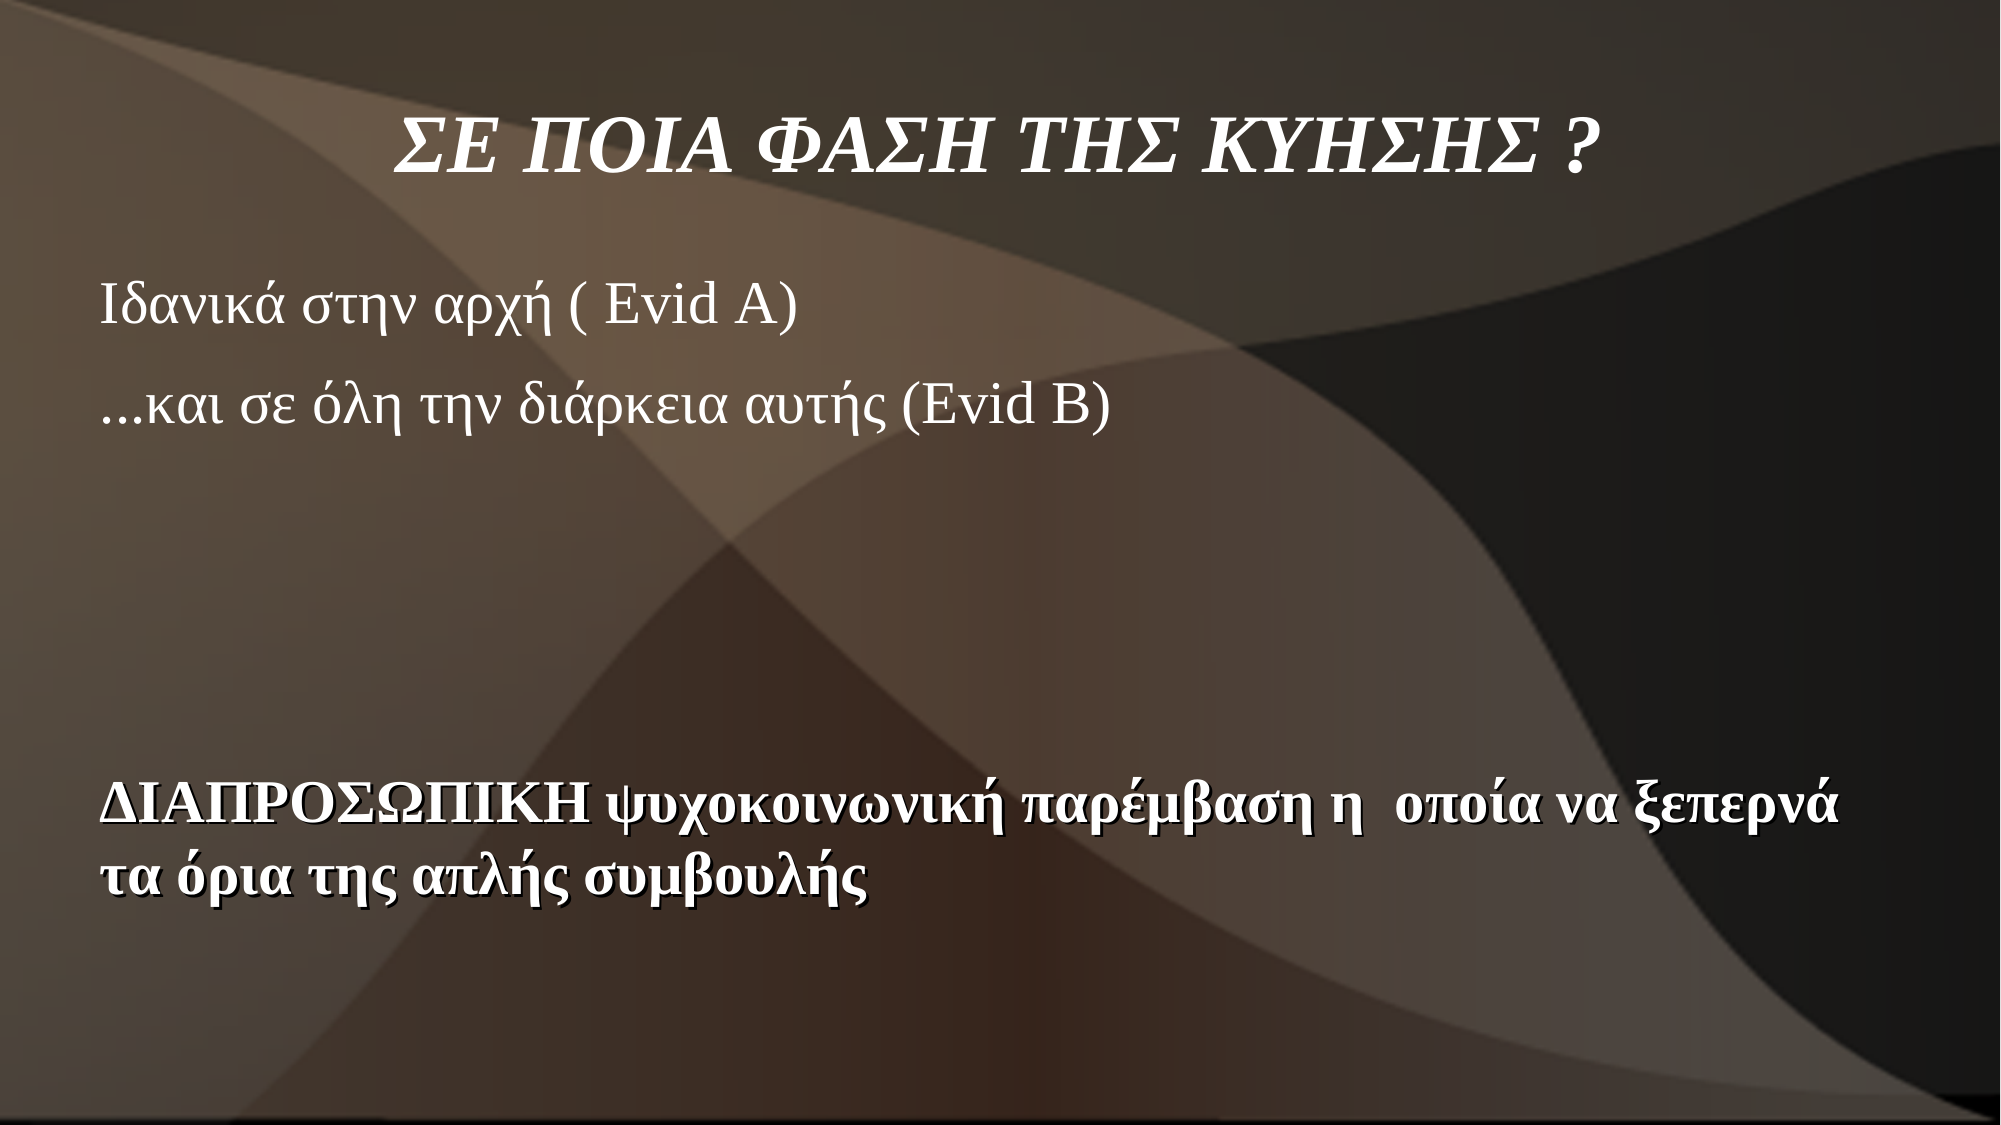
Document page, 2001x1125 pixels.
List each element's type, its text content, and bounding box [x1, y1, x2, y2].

title ΣΕ ΠΟΙΑ ΦΑΣΗ ΤΗΣ ΚΥΗΣΗΣ ? [99, 44, 1900, 233]
list Ιδανικά στην αρχή ( Evid A) ...και σε όλη την διάρκεια αυτής (Evid B) ΔΙΑΠΡΟΣΩΠΙΚΗ ψυχοκοινωνική παρέμβαση η οποία να ξεπερνά τα όρια της απλής συμβουλής [99, 263, 1900, 1125]
